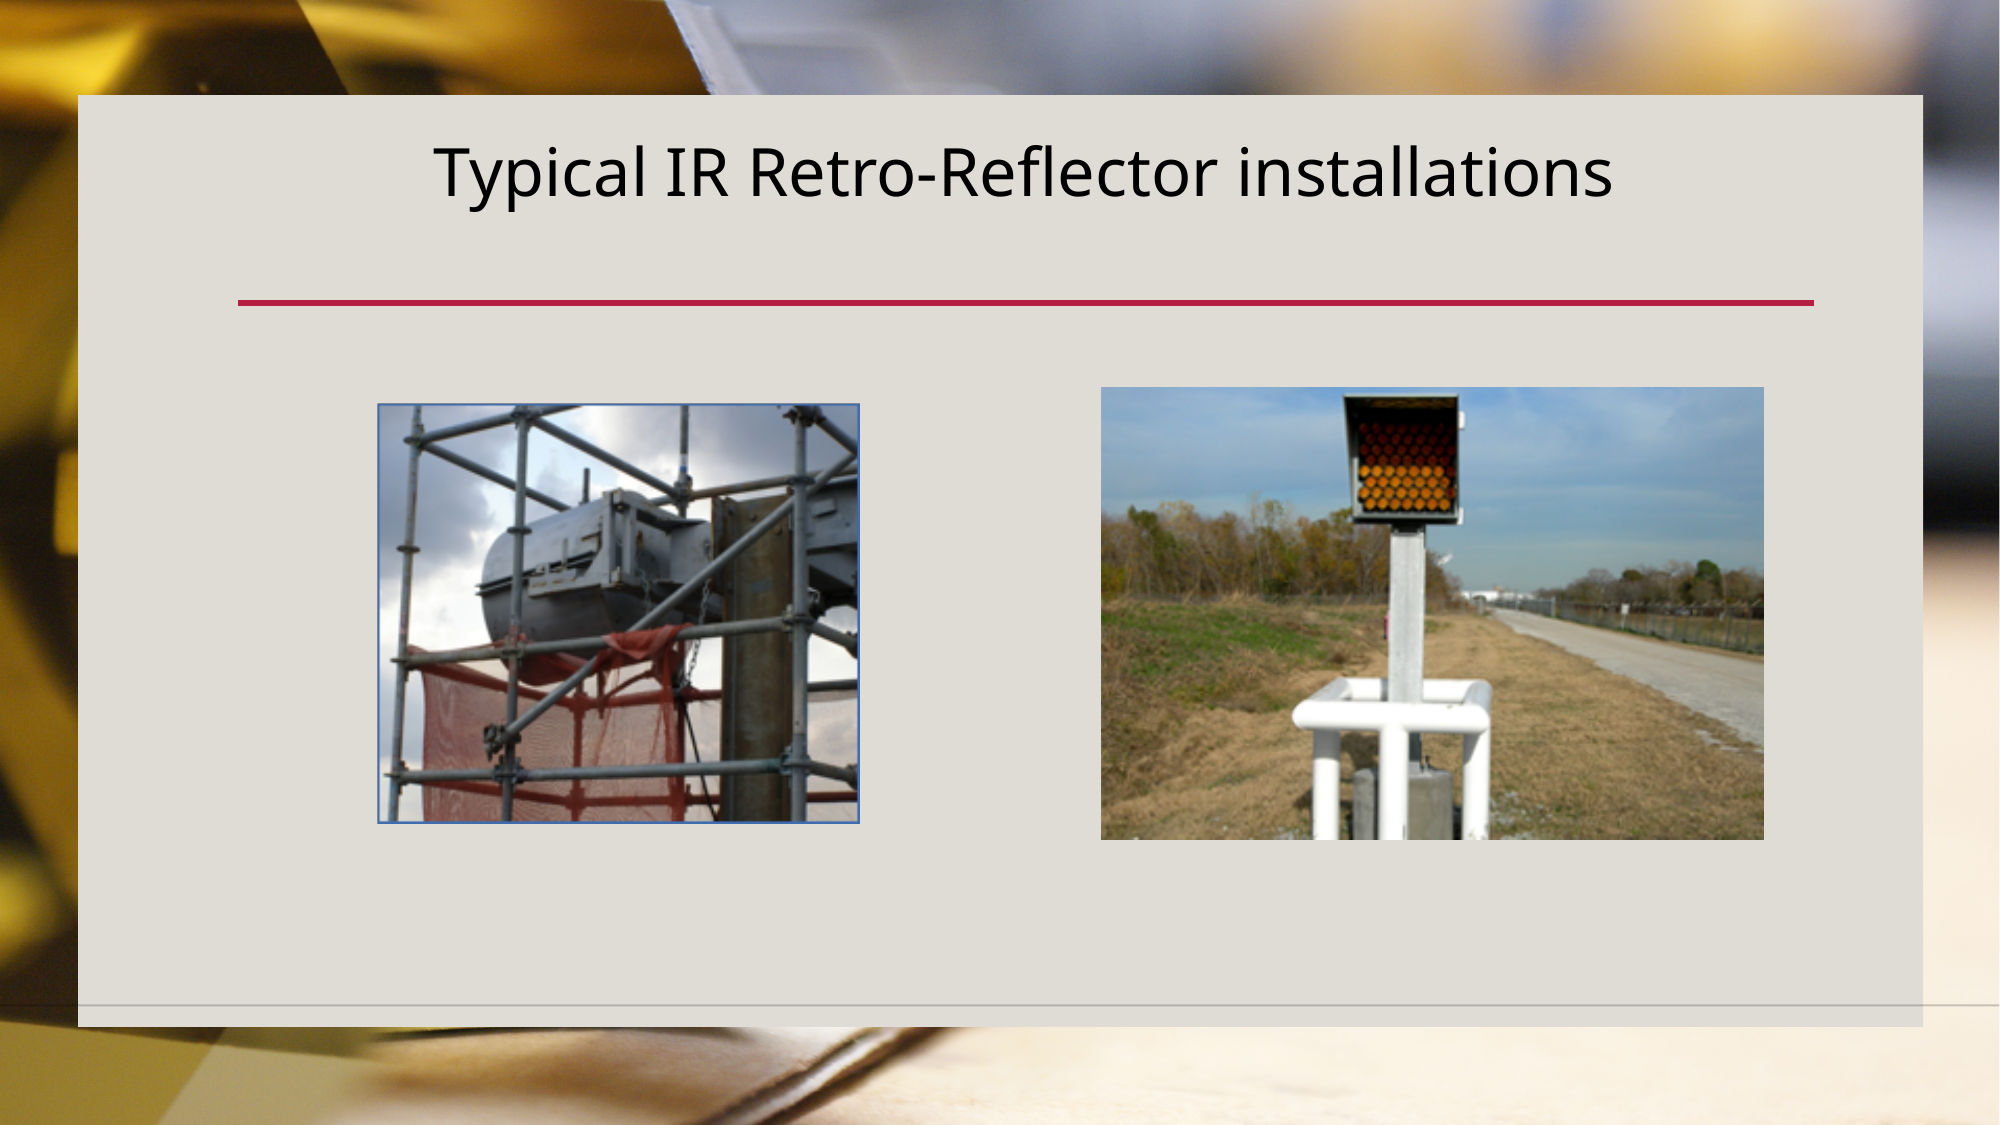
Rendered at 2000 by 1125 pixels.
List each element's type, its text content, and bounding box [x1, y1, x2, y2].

picture [0, 0, 2000, 1125]
title Typical IR Retro-Reflector installations [237, 132, 1813, 306]
